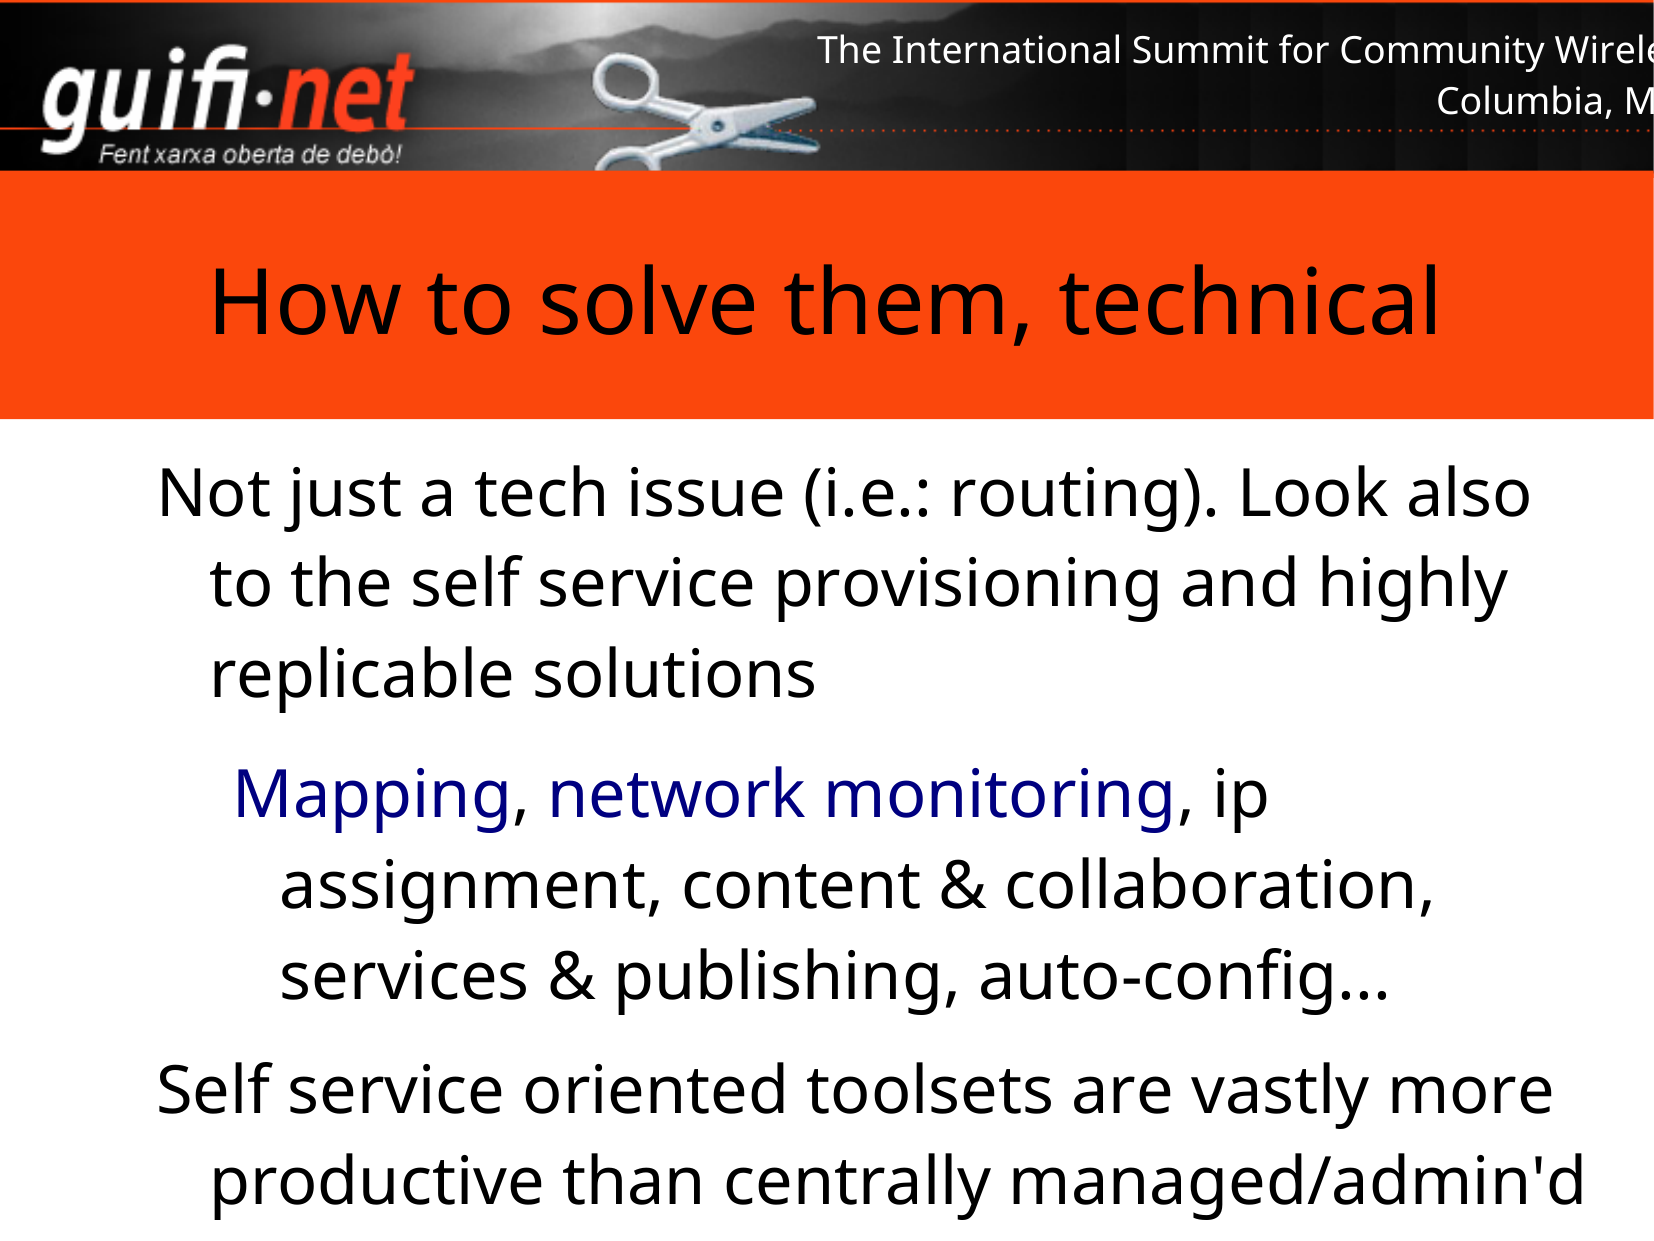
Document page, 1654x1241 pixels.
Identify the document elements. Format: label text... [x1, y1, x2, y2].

picture [0, 0, 1654, 170]
list Not just a tech issue (i.e.: routing). Look also to the self service provisioning and highly replicable solutions Mapping, network monitoring, ip assignment, content & collaboration, services & publishing, auto-config... Self service oriented toolsets are vastly more productive than centrally managed/admin'd nets. Shift from a last meter technology to a last mile technology, and try to understand the consequences. [138, 444, 1589, 1227]
title How to solve them, technical [119, 195, 1532, 403]
